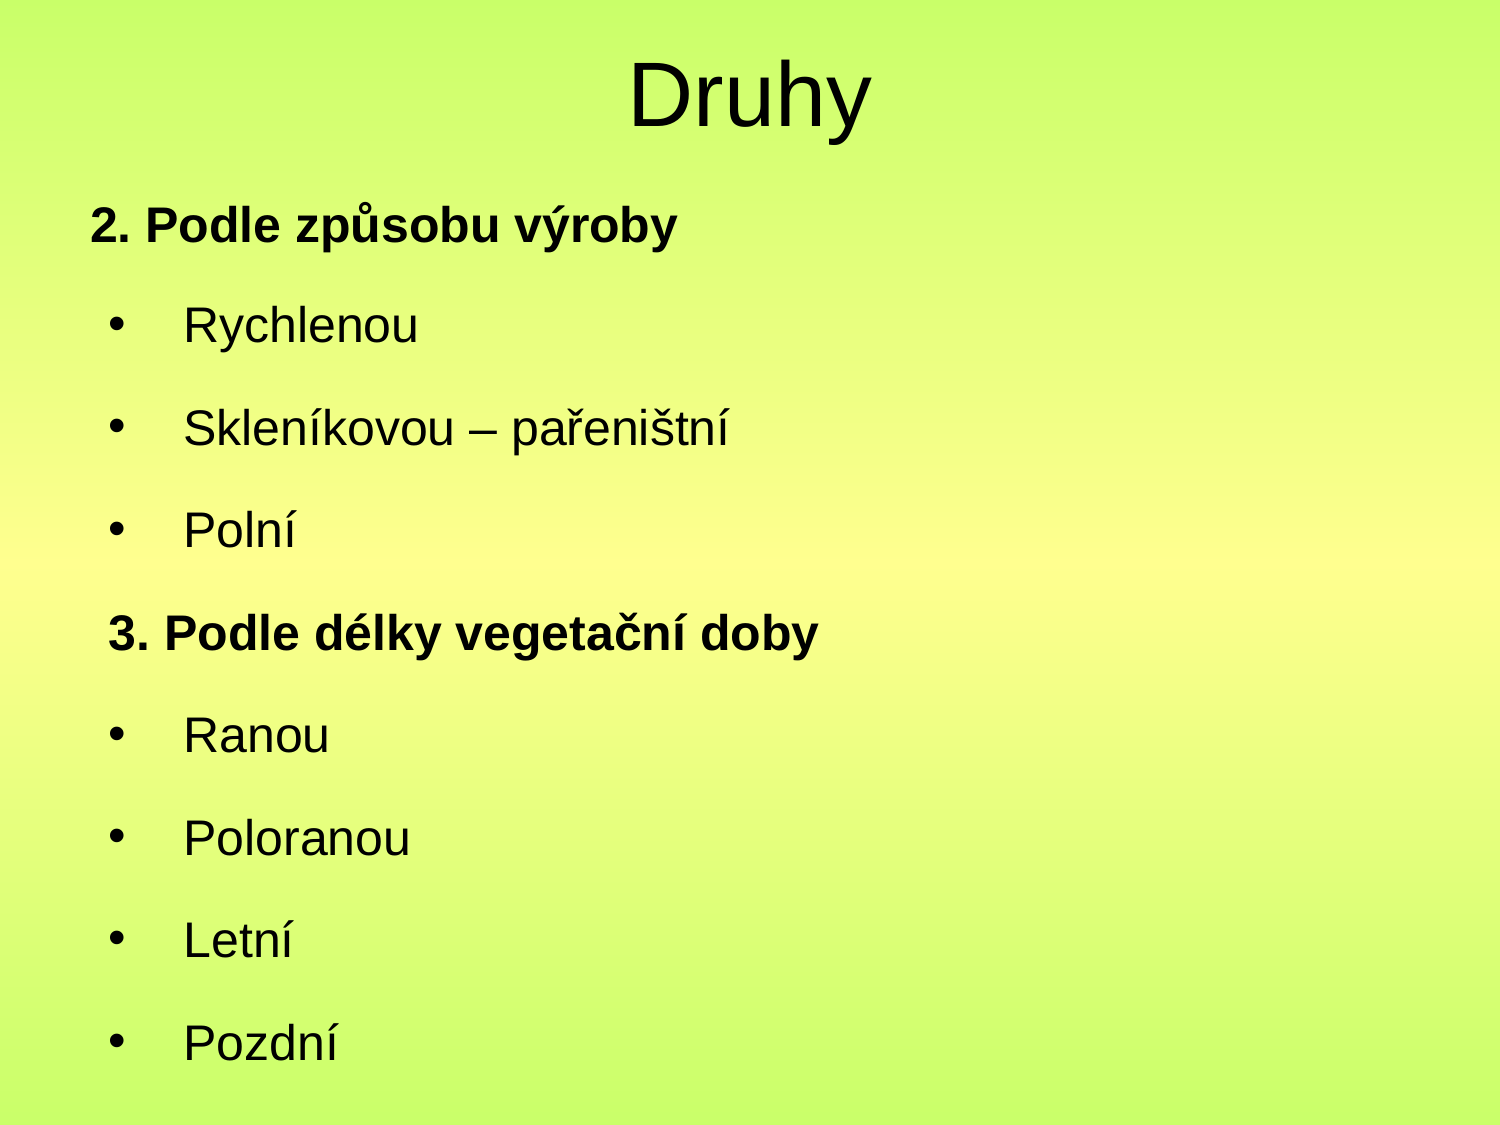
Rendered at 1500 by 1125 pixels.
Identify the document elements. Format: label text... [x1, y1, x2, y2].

title Druhy [112, 27, 1388, 153]
list 2. Podle způsobu výroby [0, 184, 1247, 268]
list Rychlenou Skleníkovou – pařeništní Polní 3. Podle délky vegetační doby Ranou Poloranou Letní Pozdní [93, 255, 1412, 1125]
